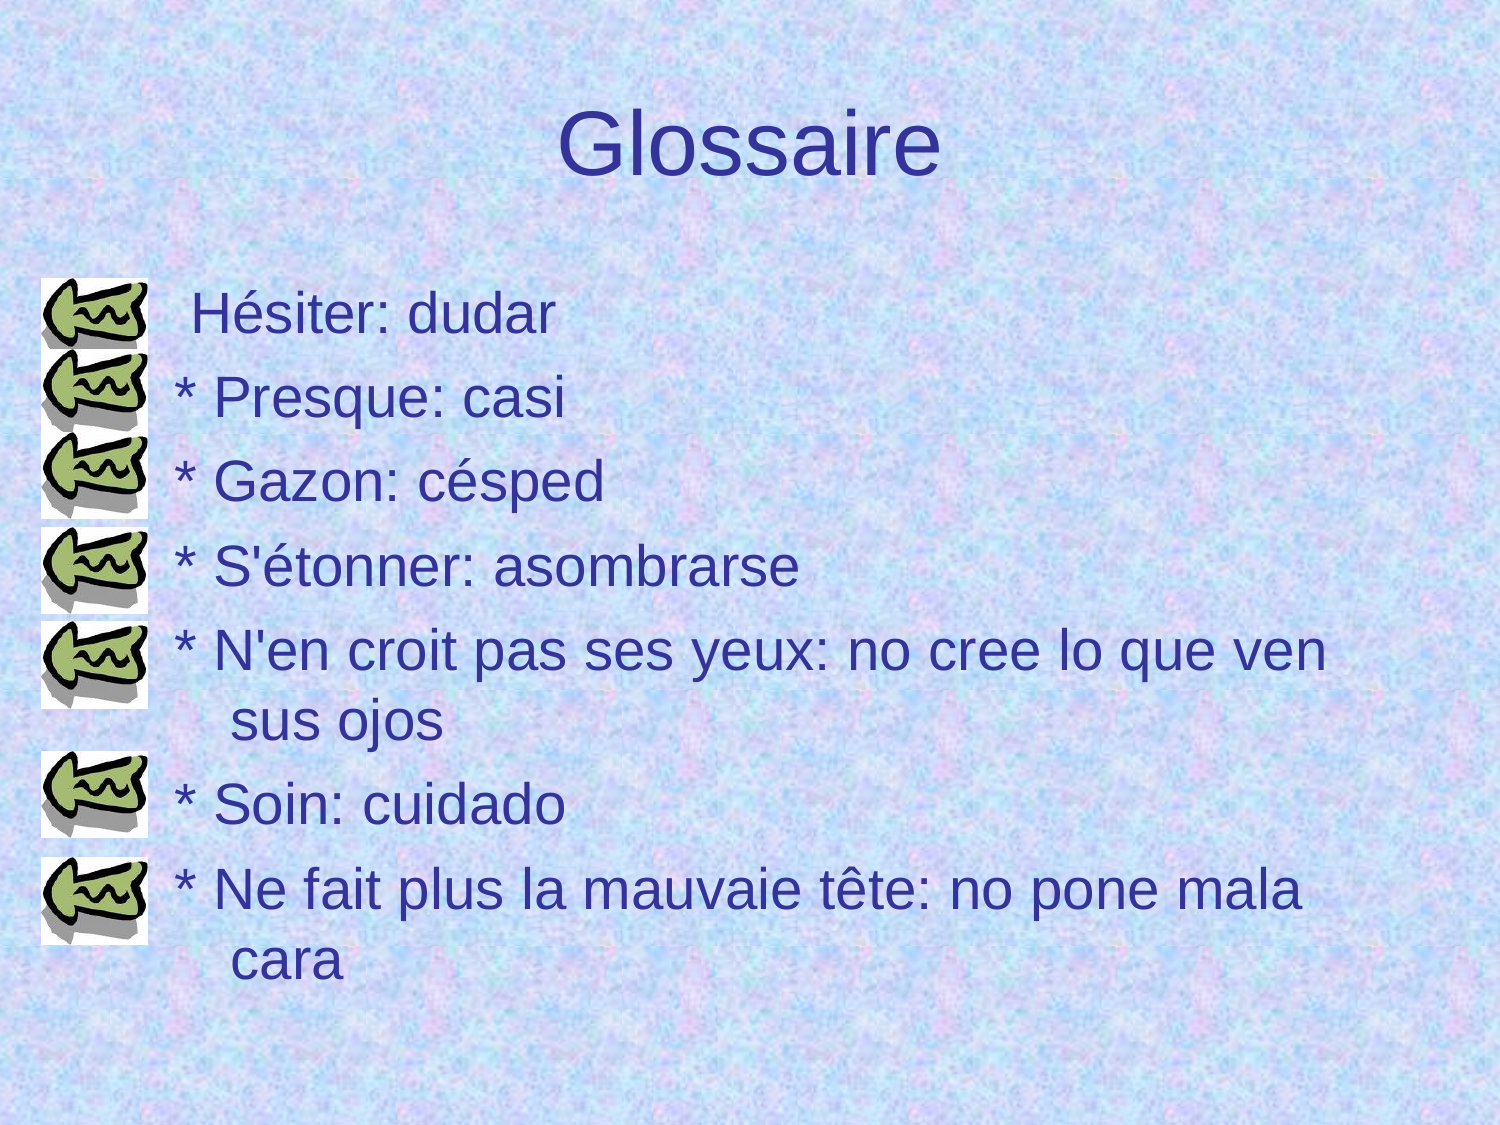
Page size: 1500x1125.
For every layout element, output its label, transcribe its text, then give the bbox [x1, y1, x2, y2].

list Hésiter: dudar * Presque: casi * Gazon: césped * S'étonner: asombrarse * N'en croit pas ses yeux: no cree lo que ven sus ojos * Soin: cuidado * Ne fait plus la mauvaie tête: no pone mala cara [159, 267, 1435, 1010]
picture [0, 0, 1500, 1125]
title Glossaire [75, 45, 1426, 233]
